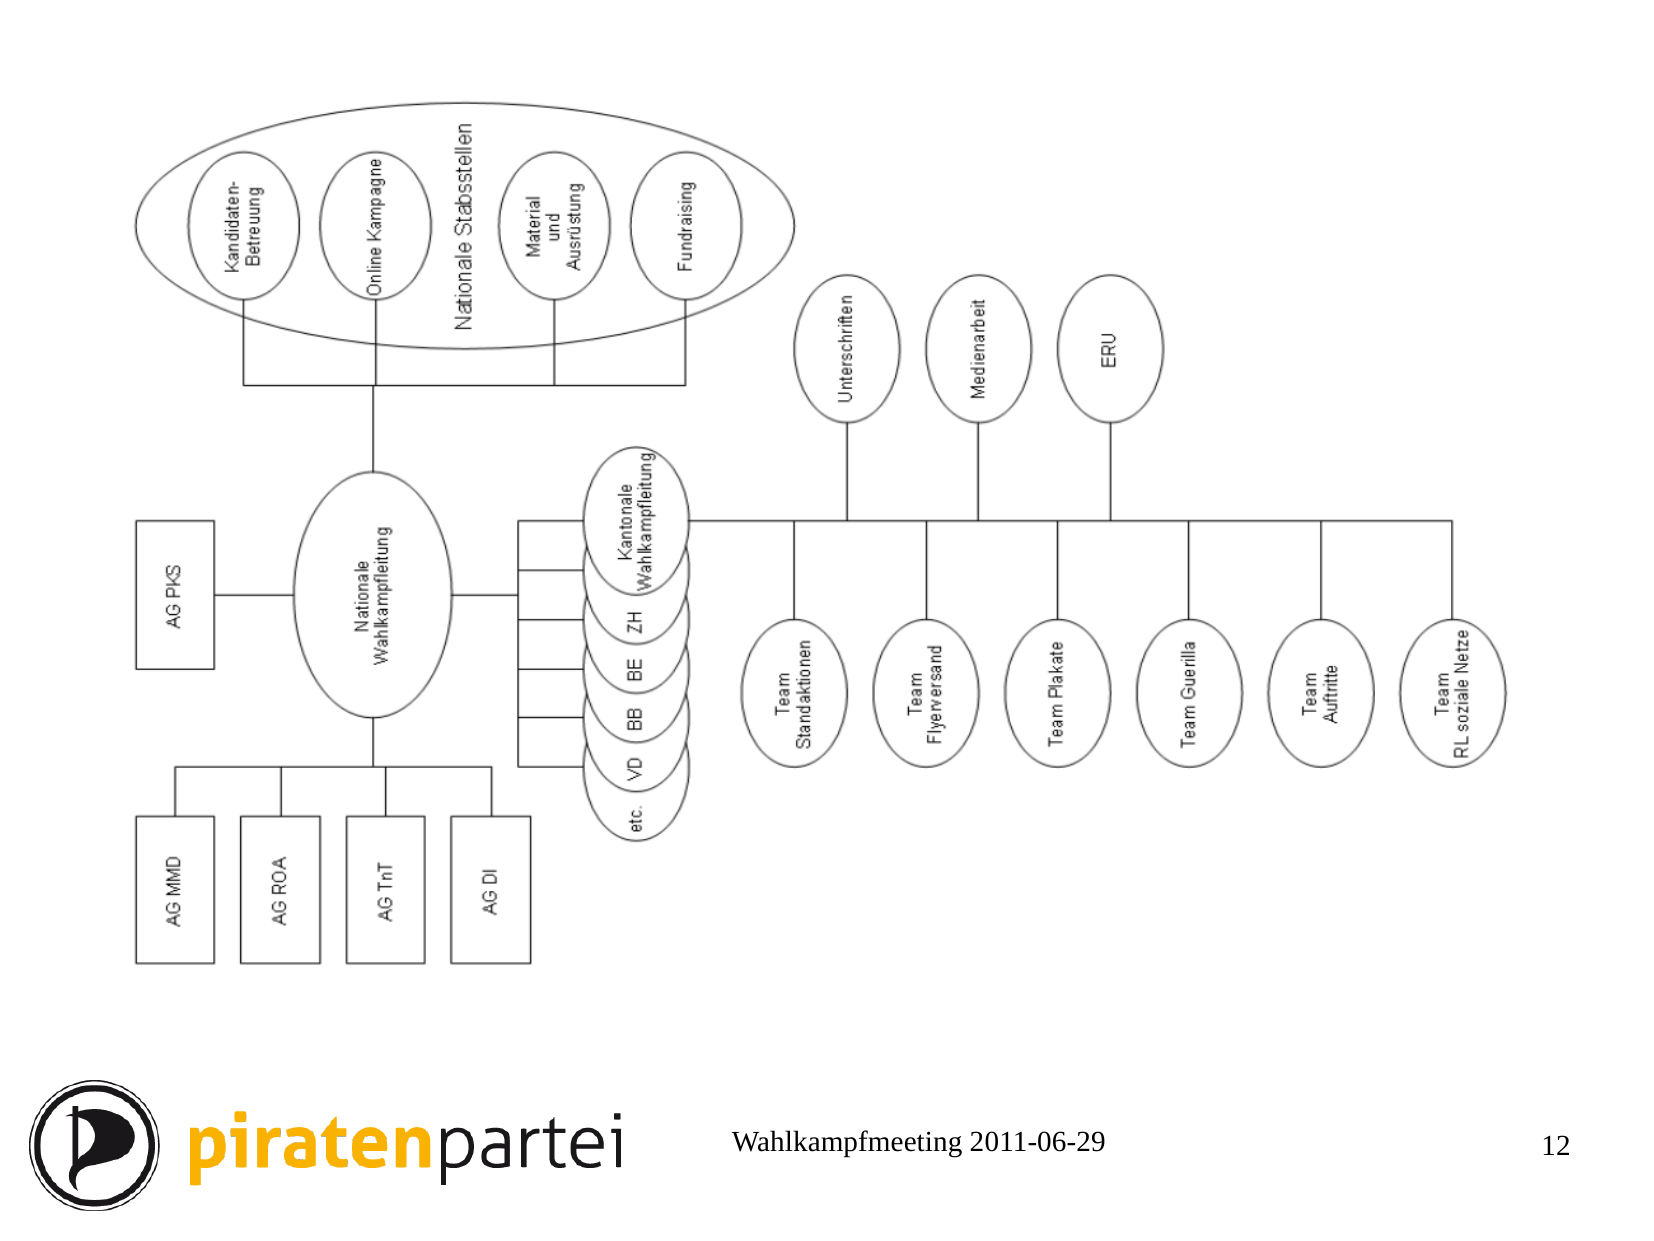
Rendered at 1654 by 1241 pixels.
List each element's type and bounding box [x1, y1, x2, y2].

picture [29, 29, 1595, 1063]
picture [29, 1080, 621, 1211]
